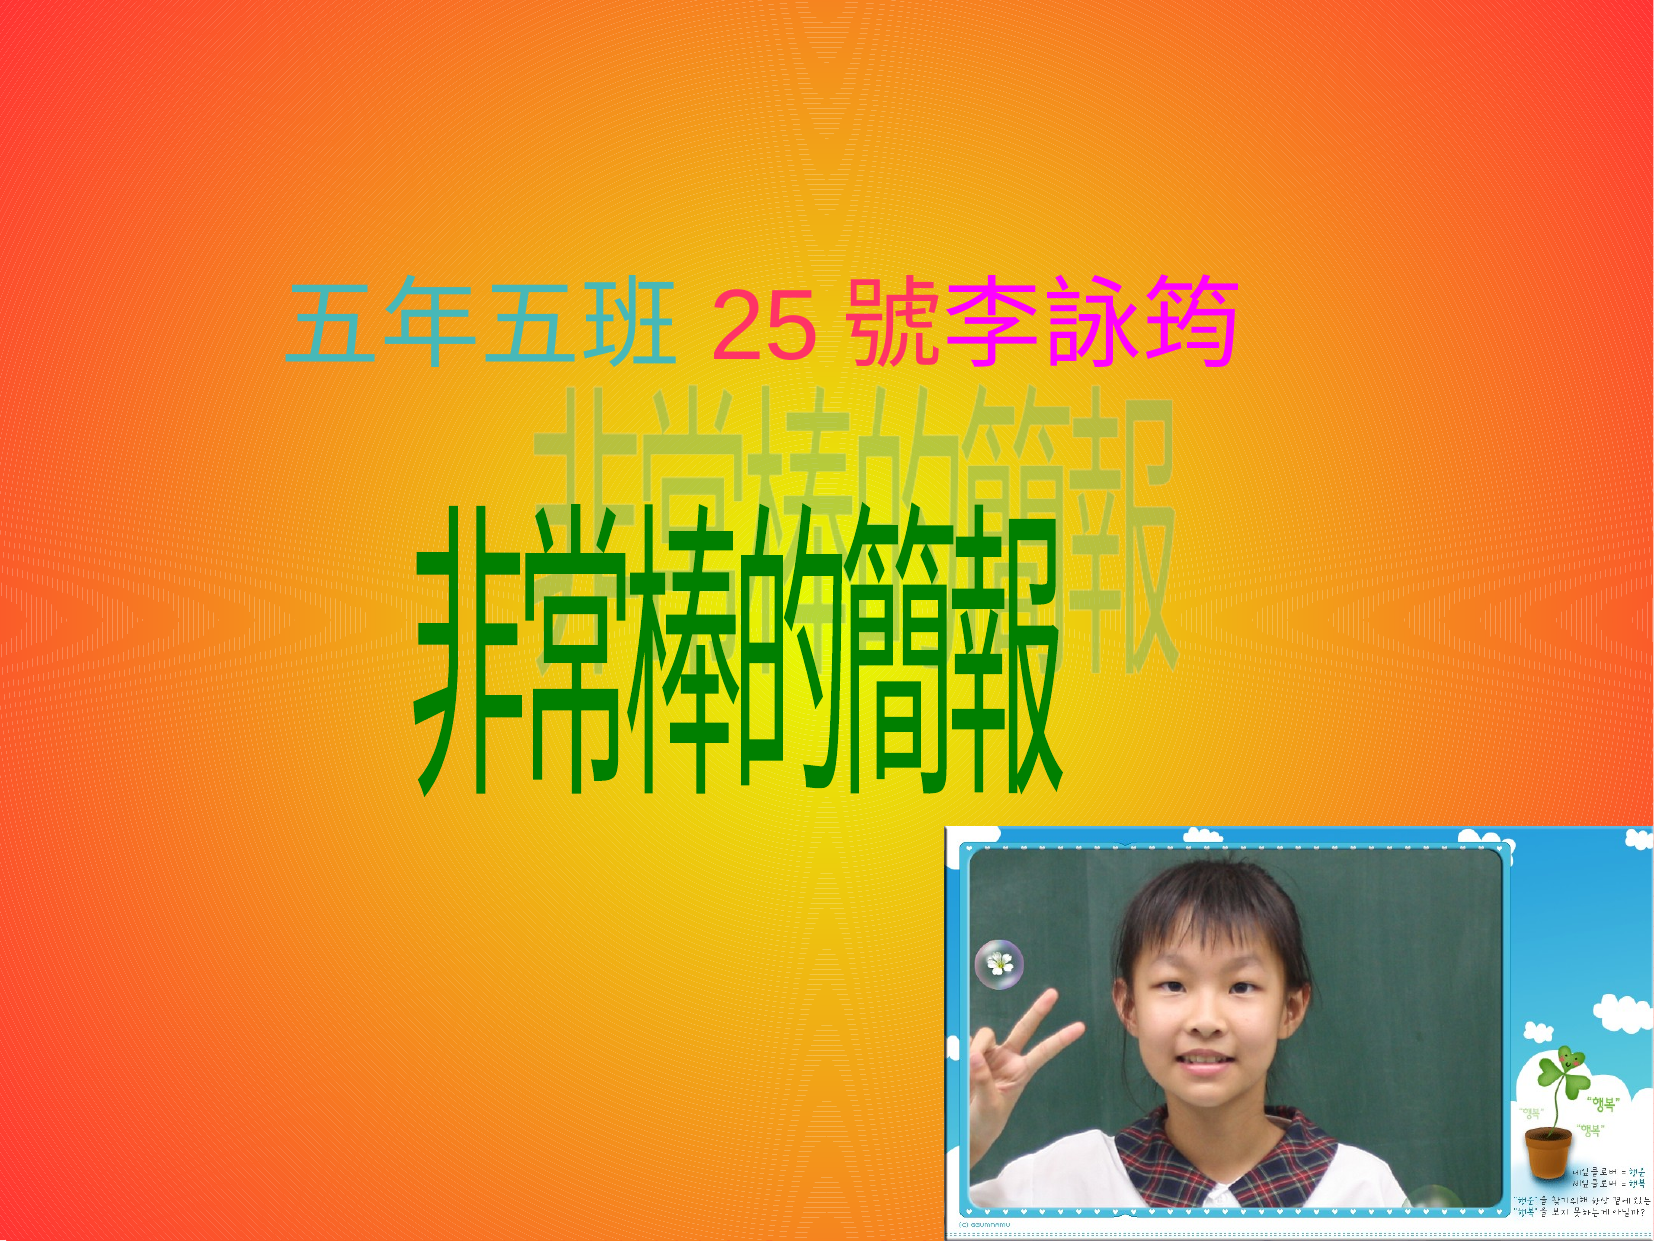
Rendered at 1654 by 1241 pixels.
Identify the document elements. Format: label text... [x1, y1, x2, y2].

text_box 非常棒的簡報 [476, 505, 522, 794]
text_box 非常棒的簡報 [796, 625, 823, 710]
text_box 非常棒的簡報 [876, 681, 921, 780]
text_box 非常棒的簡報 [627, 504, 667, 794]
text_box 非常棒的簡報 [895, 502, 954, 794]
text_box 非常棒的簡報 [533, 596, 619, 794]
text_box 非常棒的簡報 [952, 504, 1005, 793]
picture [944, 826, 1654, 1241]
text_box 非常棒的簡報 [525, 504, 626, 621]
text_box 五年五班25號李詠筠 [265, 236, 1300, 372]
text_box 非常棒的簡報 [741, 501, 898, 794]
text_box 非常棒的簡報 [1008, 518, 1063, 795]
text_box 非常棒的簡報 [662, 504, 740, 794]
text_box 非常棒的簡報 [413, 505, 458, 798]
